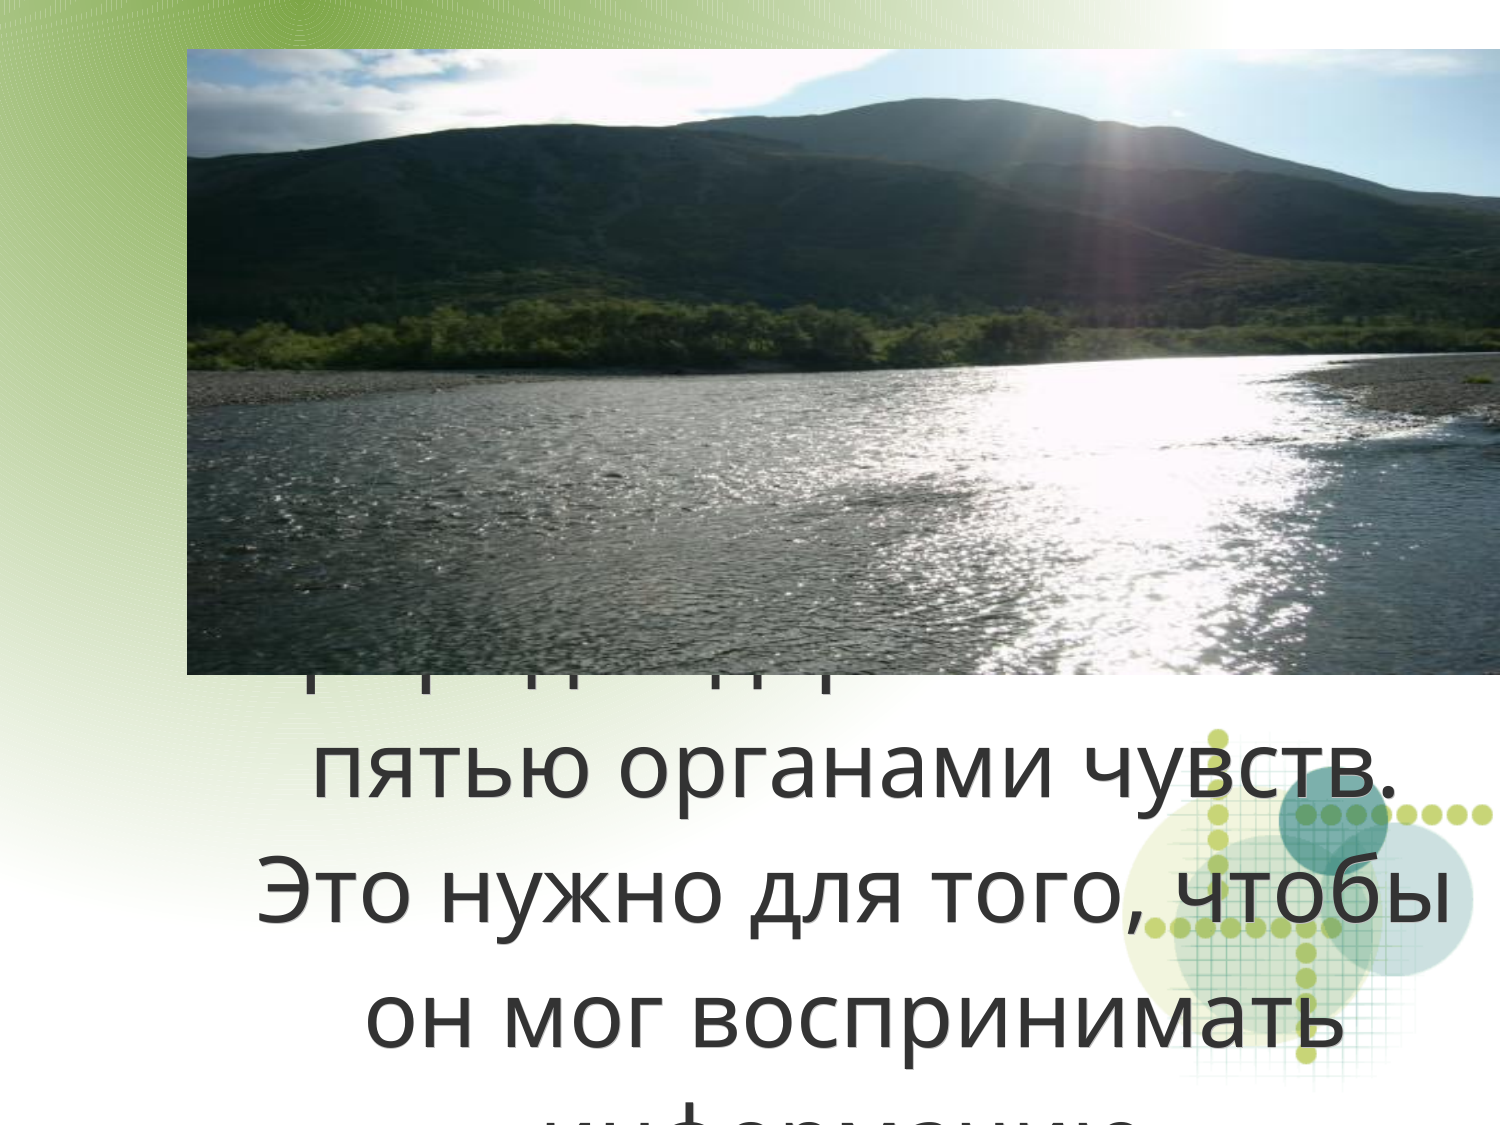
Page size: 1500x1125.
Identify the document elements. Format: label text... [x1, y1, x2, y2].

picture [187, 49, 1500, 676]
title Природа одарила человека пятью органами чувств. Это нужно для того, чтобы он мог воспринимать информацию. [212, 676, 1500, 1125]
